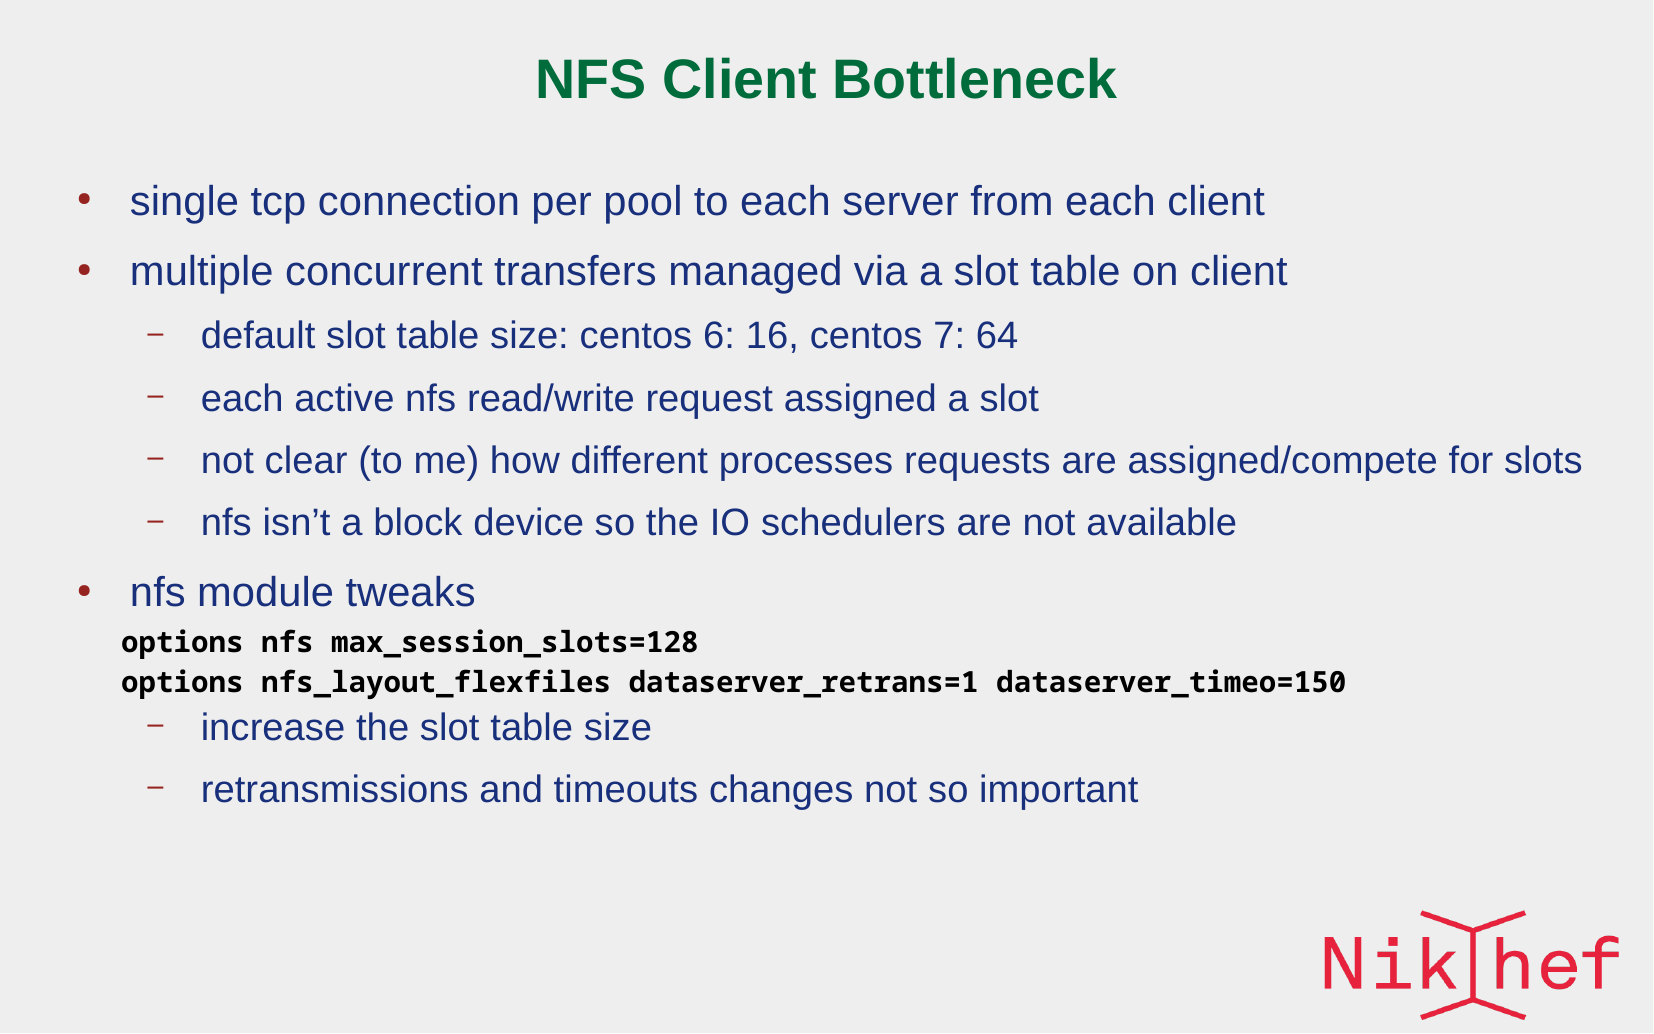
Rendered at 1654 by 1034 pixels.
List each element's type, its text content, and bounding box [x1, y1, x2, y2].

list single tcp connection per pool to each server from each client multiple concurrent transfers managed via a slot table on client default slot table size: centos 6: 16, centos 7: 64 each active nfs read/write request assigned a slot not clear (to me) how different processes requests are assigned/compete for slots nfs isn’t a block device so the IO schedulers are not available nfs module tweaks increase the slot table size retransmissions and timeouts changes not so important [59, 177, 1595, 906]
title NFS Client Bottleneck [59, 19, 1595, 138]
text_box options nfs max_session_slots=128 options nfs_layout_flexfiles dataserver_retrans=1 dataserver_timeo=150 [106, 614, 1361, 704]
picture [1311, 905, 1630, 1024]
